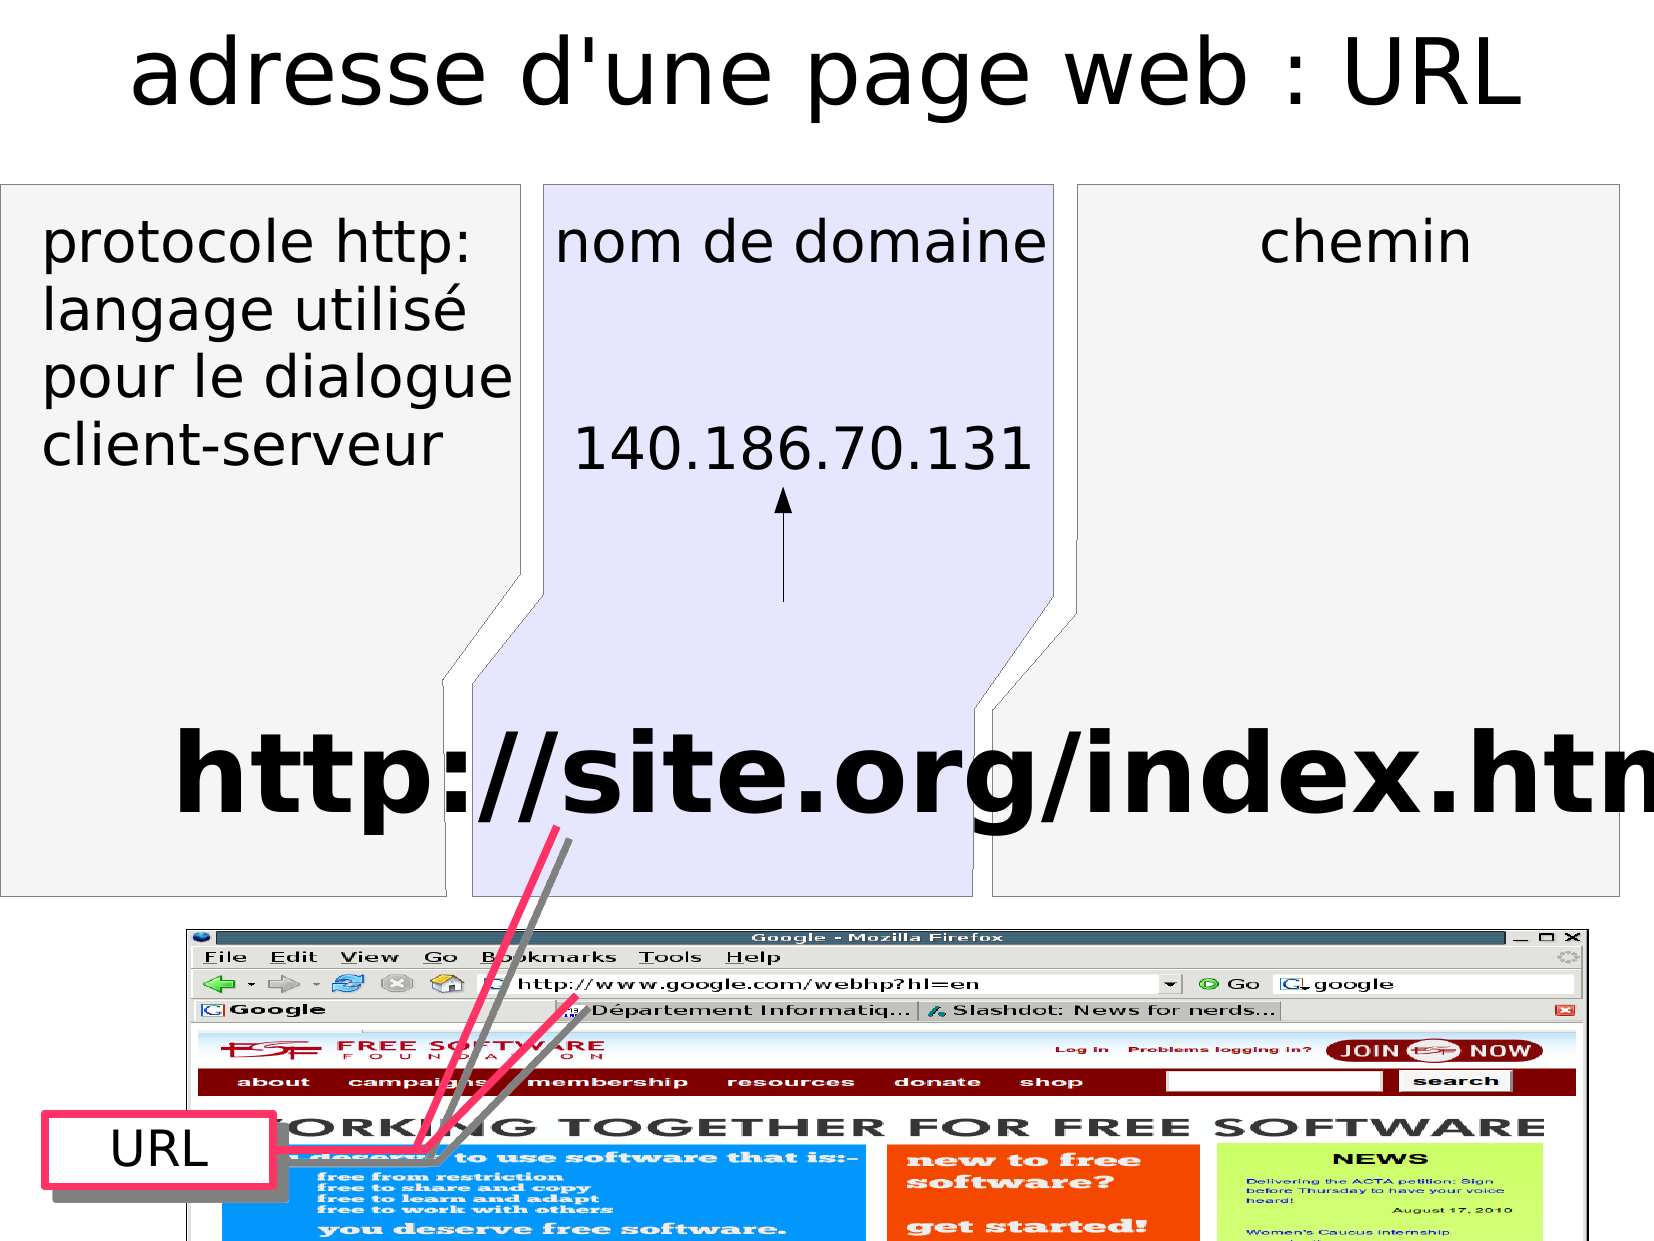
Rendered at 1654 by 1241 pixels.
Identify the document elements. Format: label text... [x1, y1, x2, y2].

text_box protocole http: langage utilisé pour le dialogue client-serveur [41, 208, 561, 480]
text_box [472, 839, 974, 897]
text_box http://site.org/index.html [171, 709, 1593, 839]
text_box nom de domaine [554, 208, 999, 277]
text_box URL [45, 1113, 274, 1187]
text_box [472, 184, 1054, 709]
text_box chemin [1259, 208, 1531, 277]
picture [186, 929, 1589, 1241]
text_box 140.186.70.131 [572, 415, 989, 484]
text_box [0, 184, 521, 897]
text_box [992, 184, 1620, 897]
title adresse d'une page web : URL [0, 11, 1654, 134]
